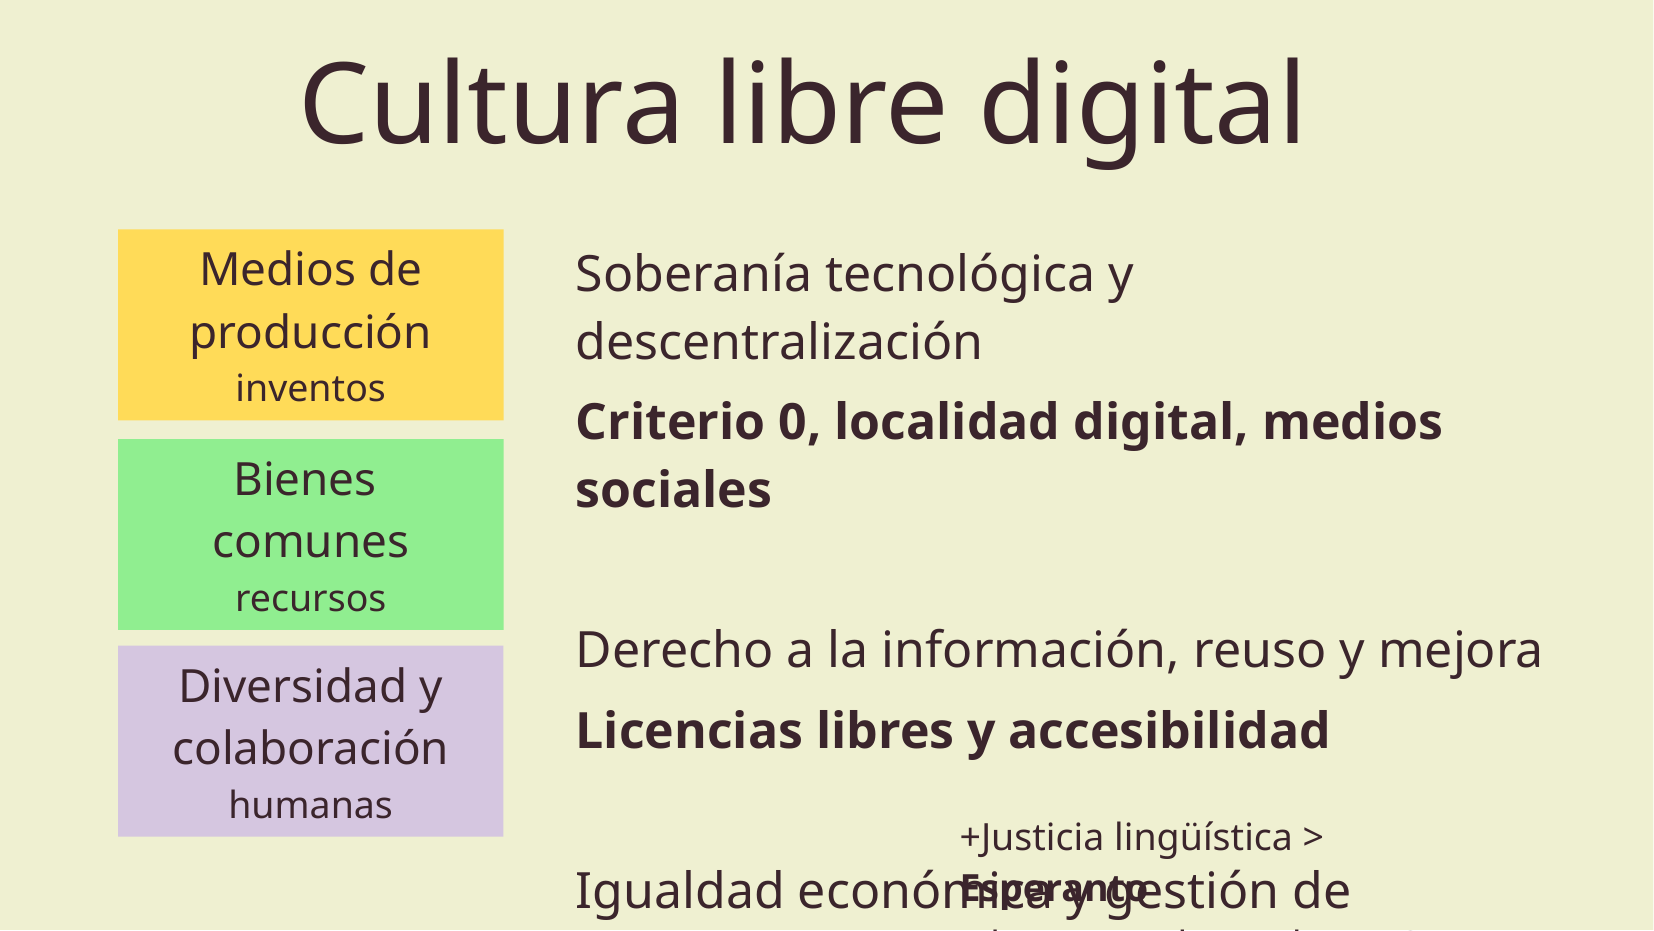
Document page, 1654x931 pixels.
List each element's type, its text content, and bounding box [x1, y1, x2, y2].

text_box Medios de producción inventos [118, 236, 504, 414]
text_box Bienes comunes recursos [118, 455, 504, 614]
text_box Diversidad y colaboración humanas [118, 655, 504, 827]
title Cultura libre digital [59, 21, 1548, 178]
text_box Soberanía tecnológica y descentralización Criterio 0, localidad digital, medios sociales Derecho a la información, reuso y mejora Licencias libres y accesibilidad Igualdad económica y gestión de recursos Moneda libre [561, 230, 1565, 799]
text_box +Justicia lingüística > Esperanto Y la paz en el mundo... > CNV [944, 803, 1536, 903]
